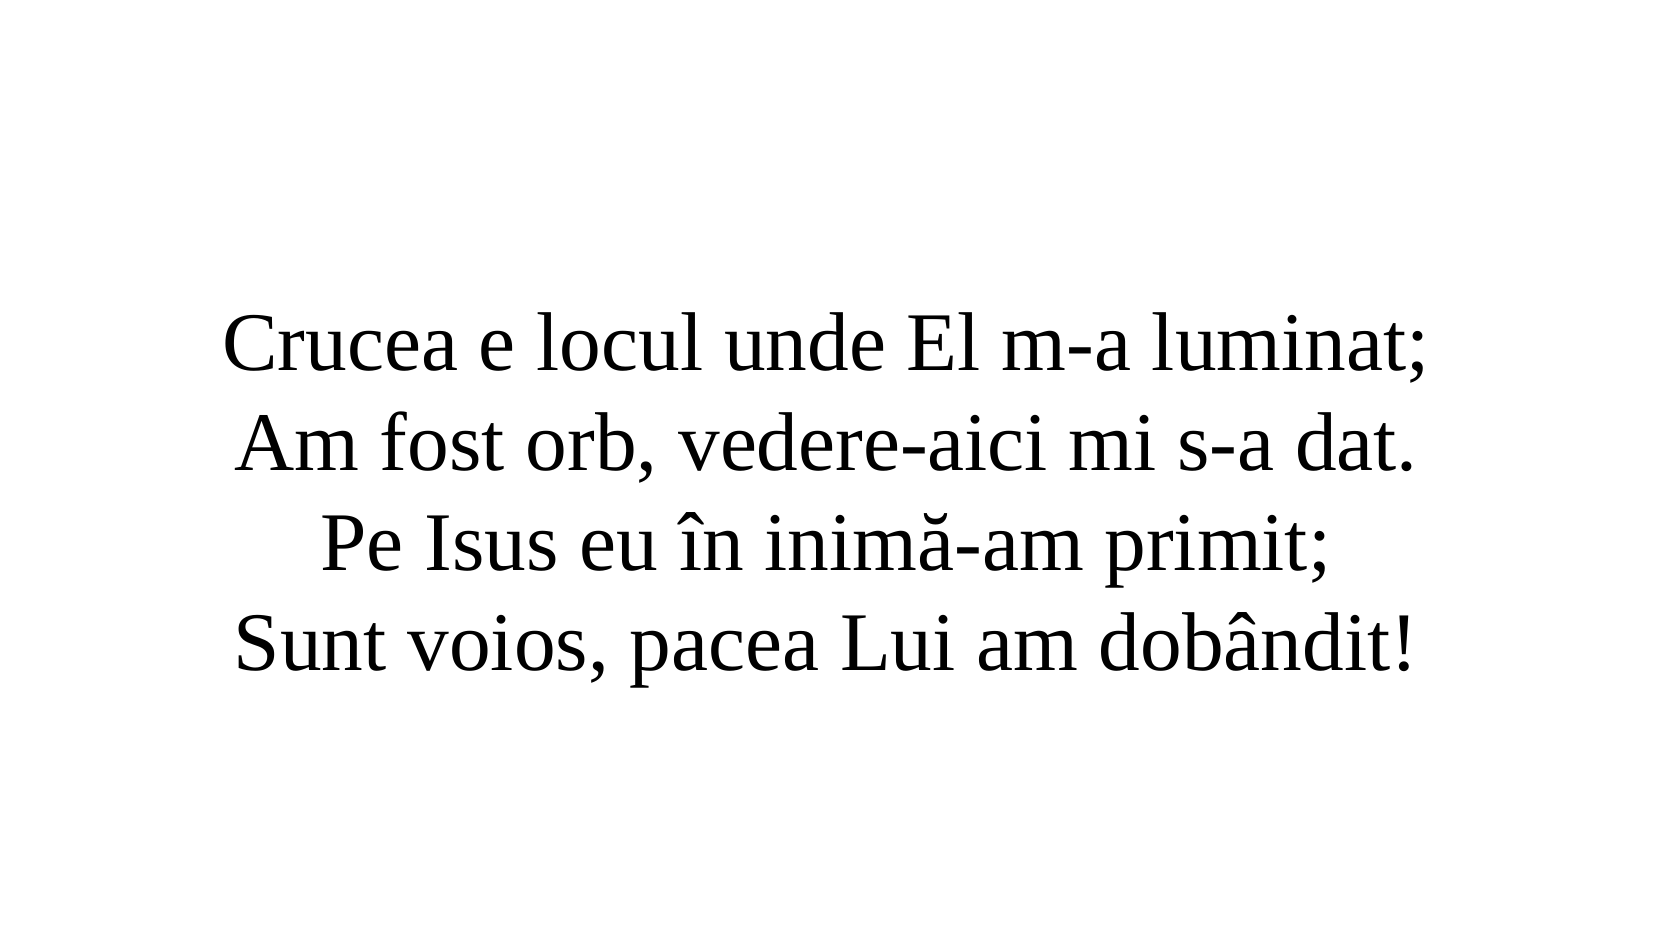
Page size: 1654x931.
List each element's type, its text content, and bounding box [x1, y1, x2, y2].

subtitle Crucea e locul unde El m-a luminat; Am fost orb, vedere-aici mi s-a dat. Pe Isus eu în inimă-am primit; Sunt voios, pacea Lui am dobândit! [0, 279, 1654, 641]
